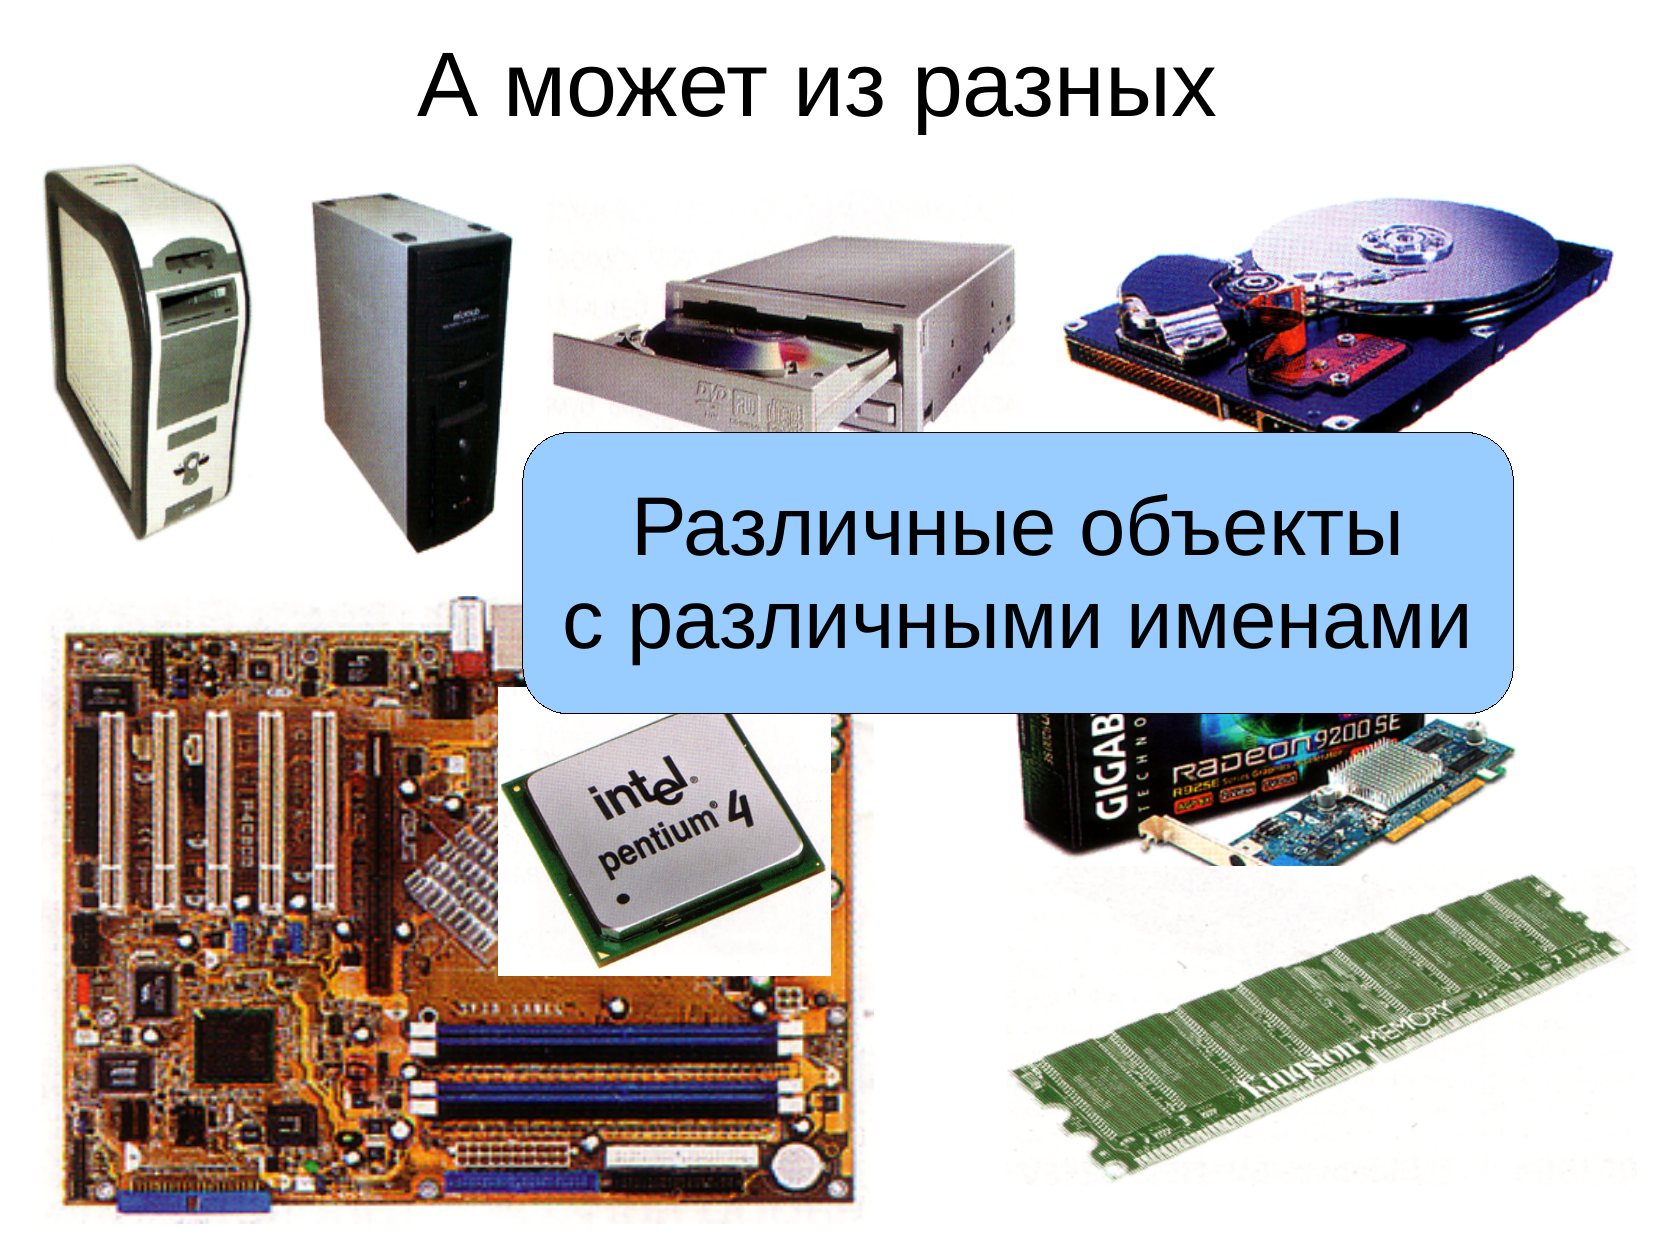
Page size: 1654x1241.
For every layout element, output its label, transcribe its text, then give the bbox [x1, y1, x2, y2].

picture [31, 128, 874, 1224]
picture [993, 549, 1637, 1186]
text_box А может из разных [42, 25, 1619, 246]
picture [547, 189, 1019, 437]
picture [1055, 165, 1628, 487]
text_box Различные объекты с различными именами [522, 432, 1514, 714]
